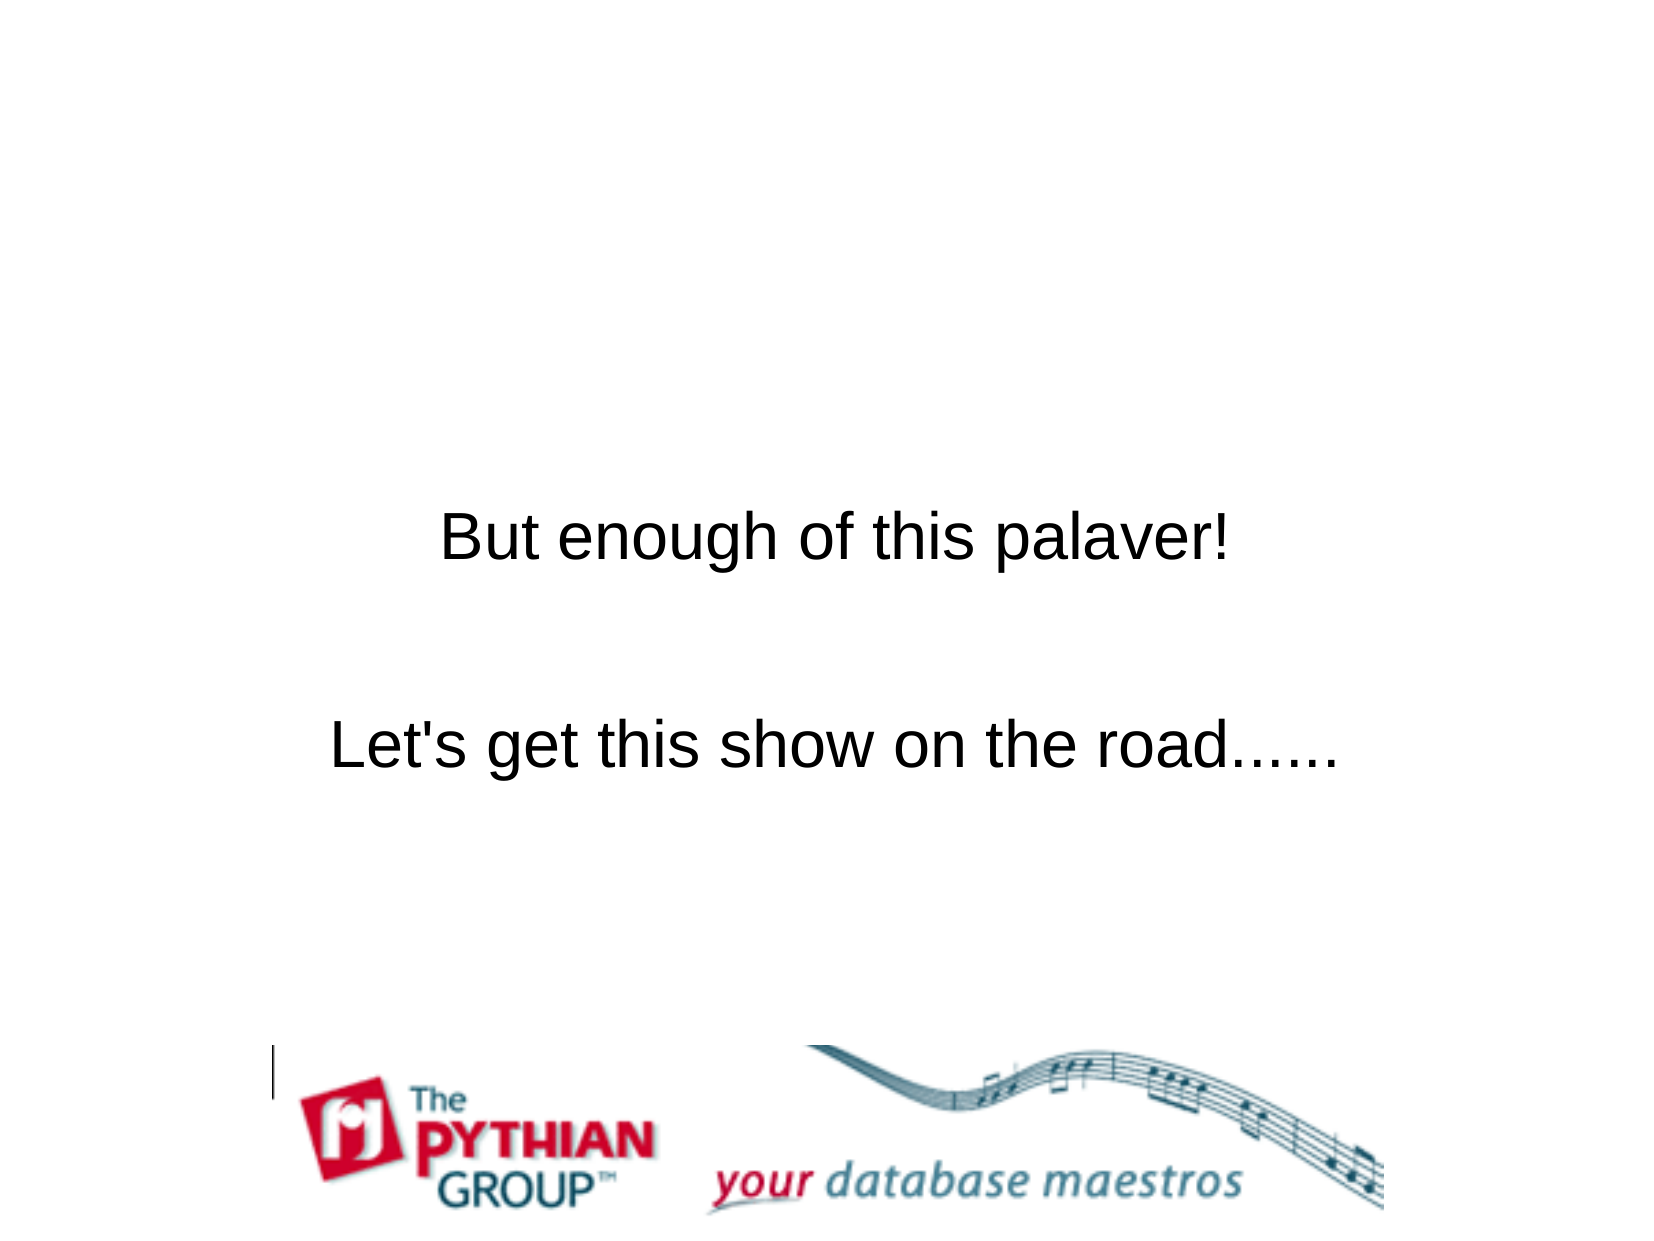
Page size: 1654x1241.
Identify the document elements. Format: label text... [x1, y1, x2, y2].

list But enough of this palaver! Let's get this show on the road...... [82, 290, 1571, 1094]
picture [272, 1094, 1384, 1241]
